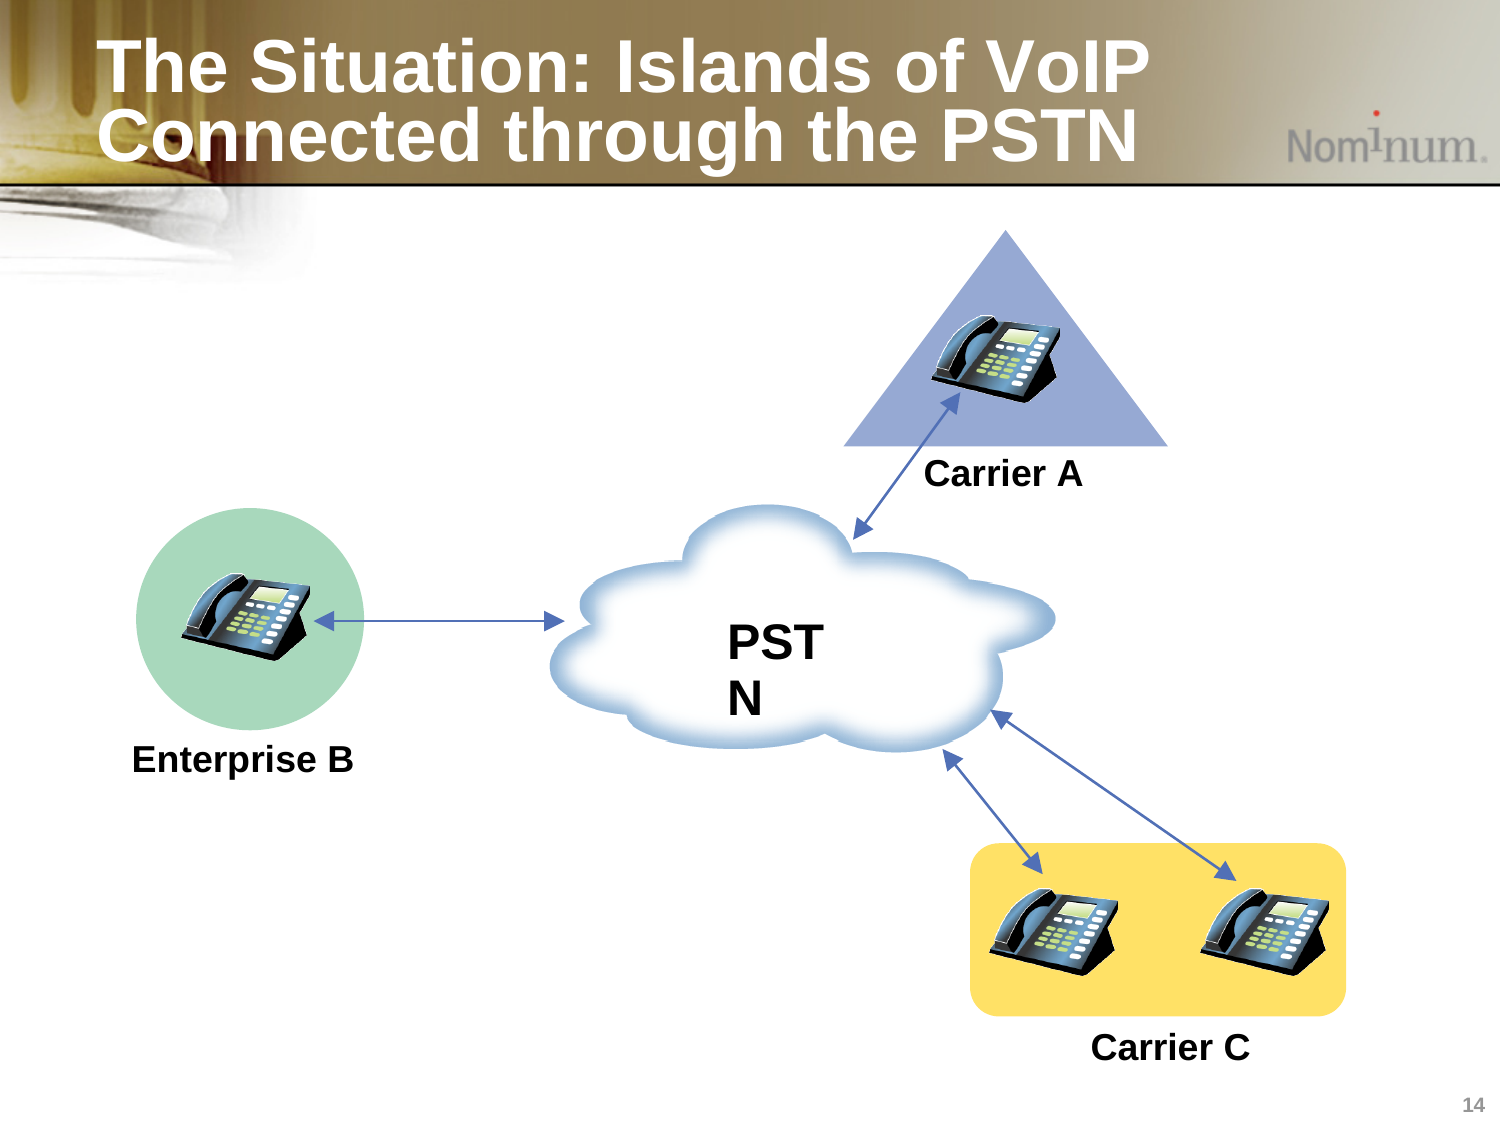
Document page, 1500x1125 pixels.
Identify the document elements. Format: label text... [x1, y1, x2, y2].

text_box [926, 229, 1168, 447]
text_box [970, 843, 1347, 1017]
text_box Carrier A [908, 444, 920, 460]
text_box [136, 508, 365, 730]
title The Situation: Islands of VoIP Connected through the PSTN [81, 18, 1210, 191]
text_box [843, 329, 946, 447]
text_box PSTN [712, 606, 875, 734]
text_box Carrier A [908, 444, 1099, 502]
text_box Carrier C [1075, 1018, 1266, 1077]
picture [0, 0, 1500, 1125]
text_box Enterprise B [116, 730, 370, 788]
